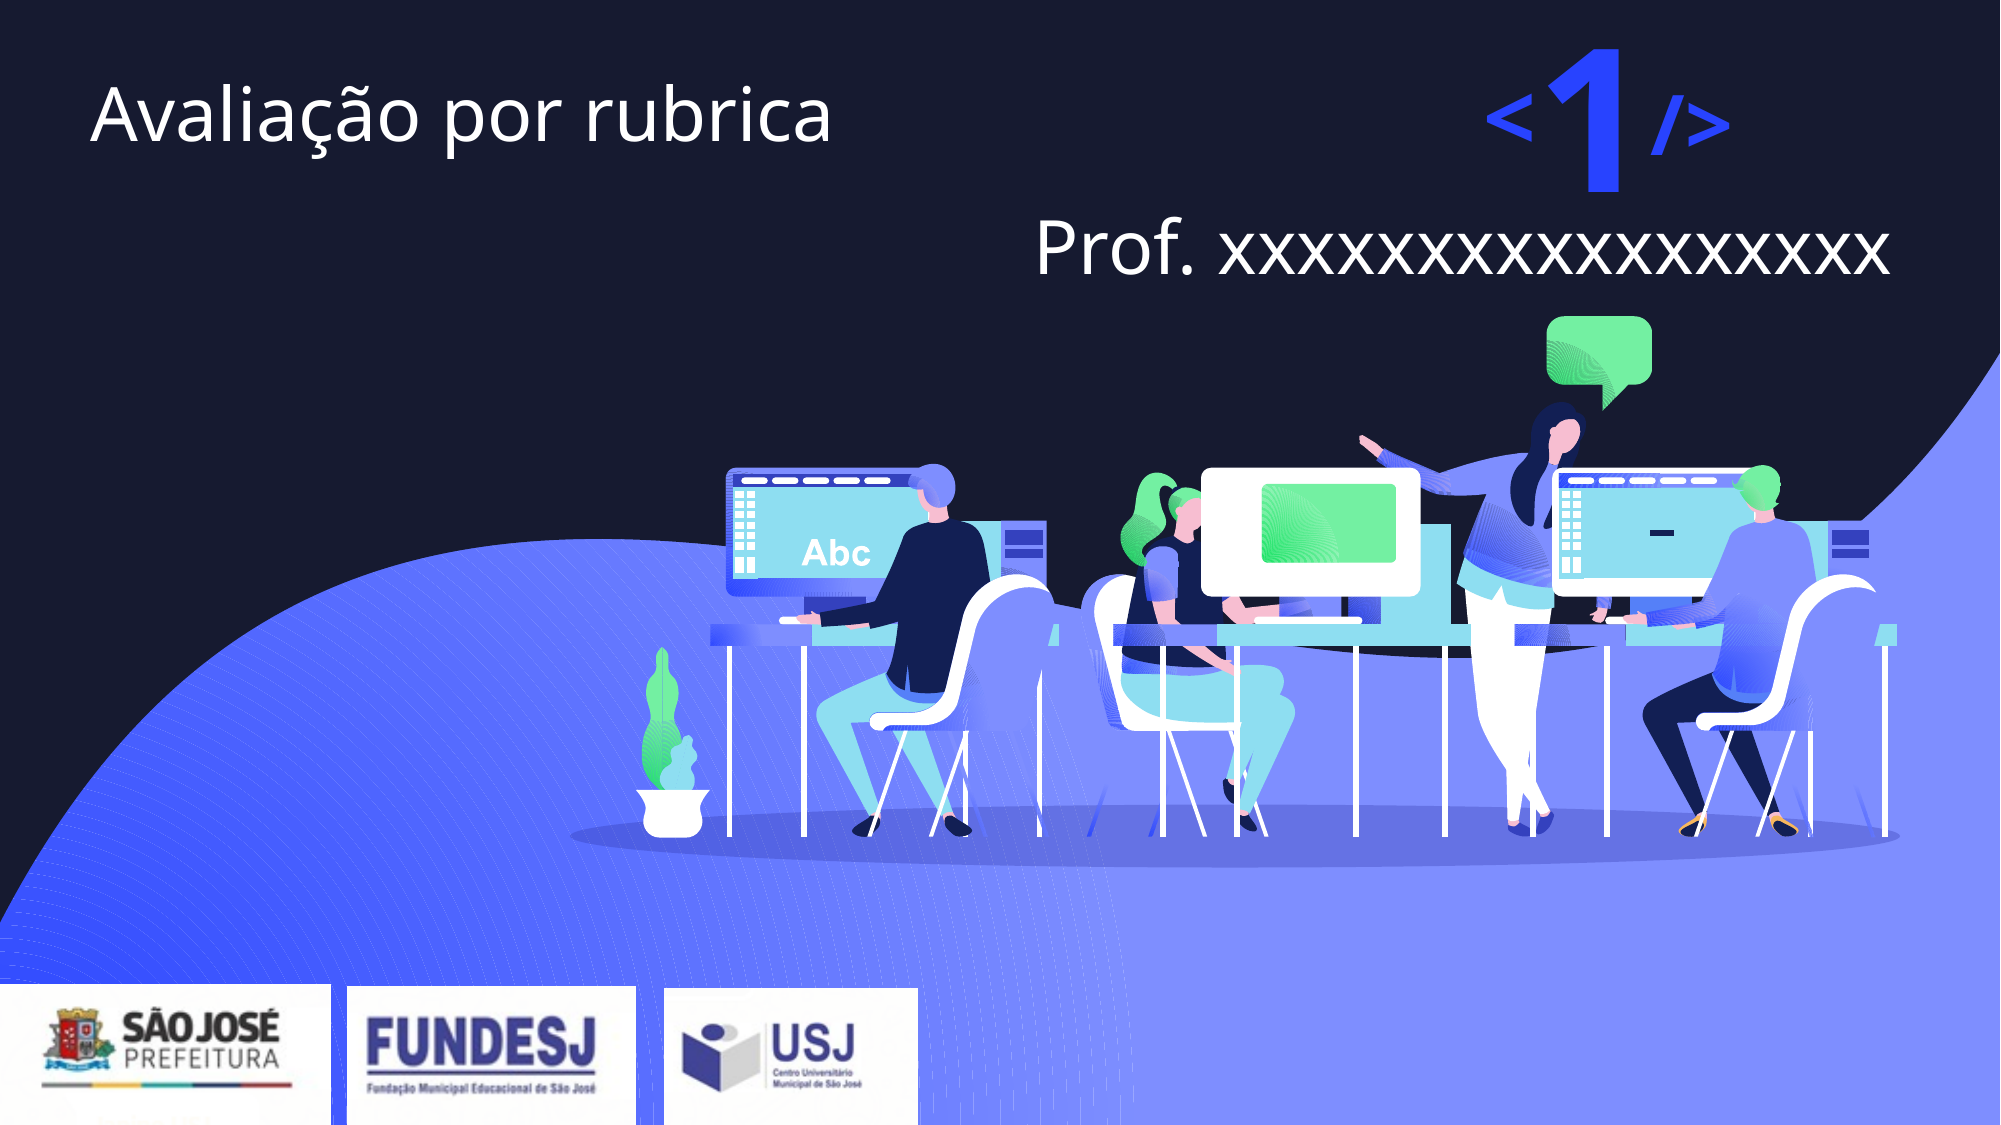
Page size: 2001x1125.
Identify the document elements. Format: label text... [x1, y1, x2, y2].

picture [0, 984, 331, 1125]
picture [664, 988, 918, 1125]
text_box [0, 0, 2000, 923]
text_box Avaliação por rubrica [75, 59, 1042, 164]
text_box <1/> [1468, 0, 1982, 192]
picture [347, 986, 636, 1125]
text_box Prof. xxxxxxxxxxxxxxxxx [1018, 192, 1985, 297]
